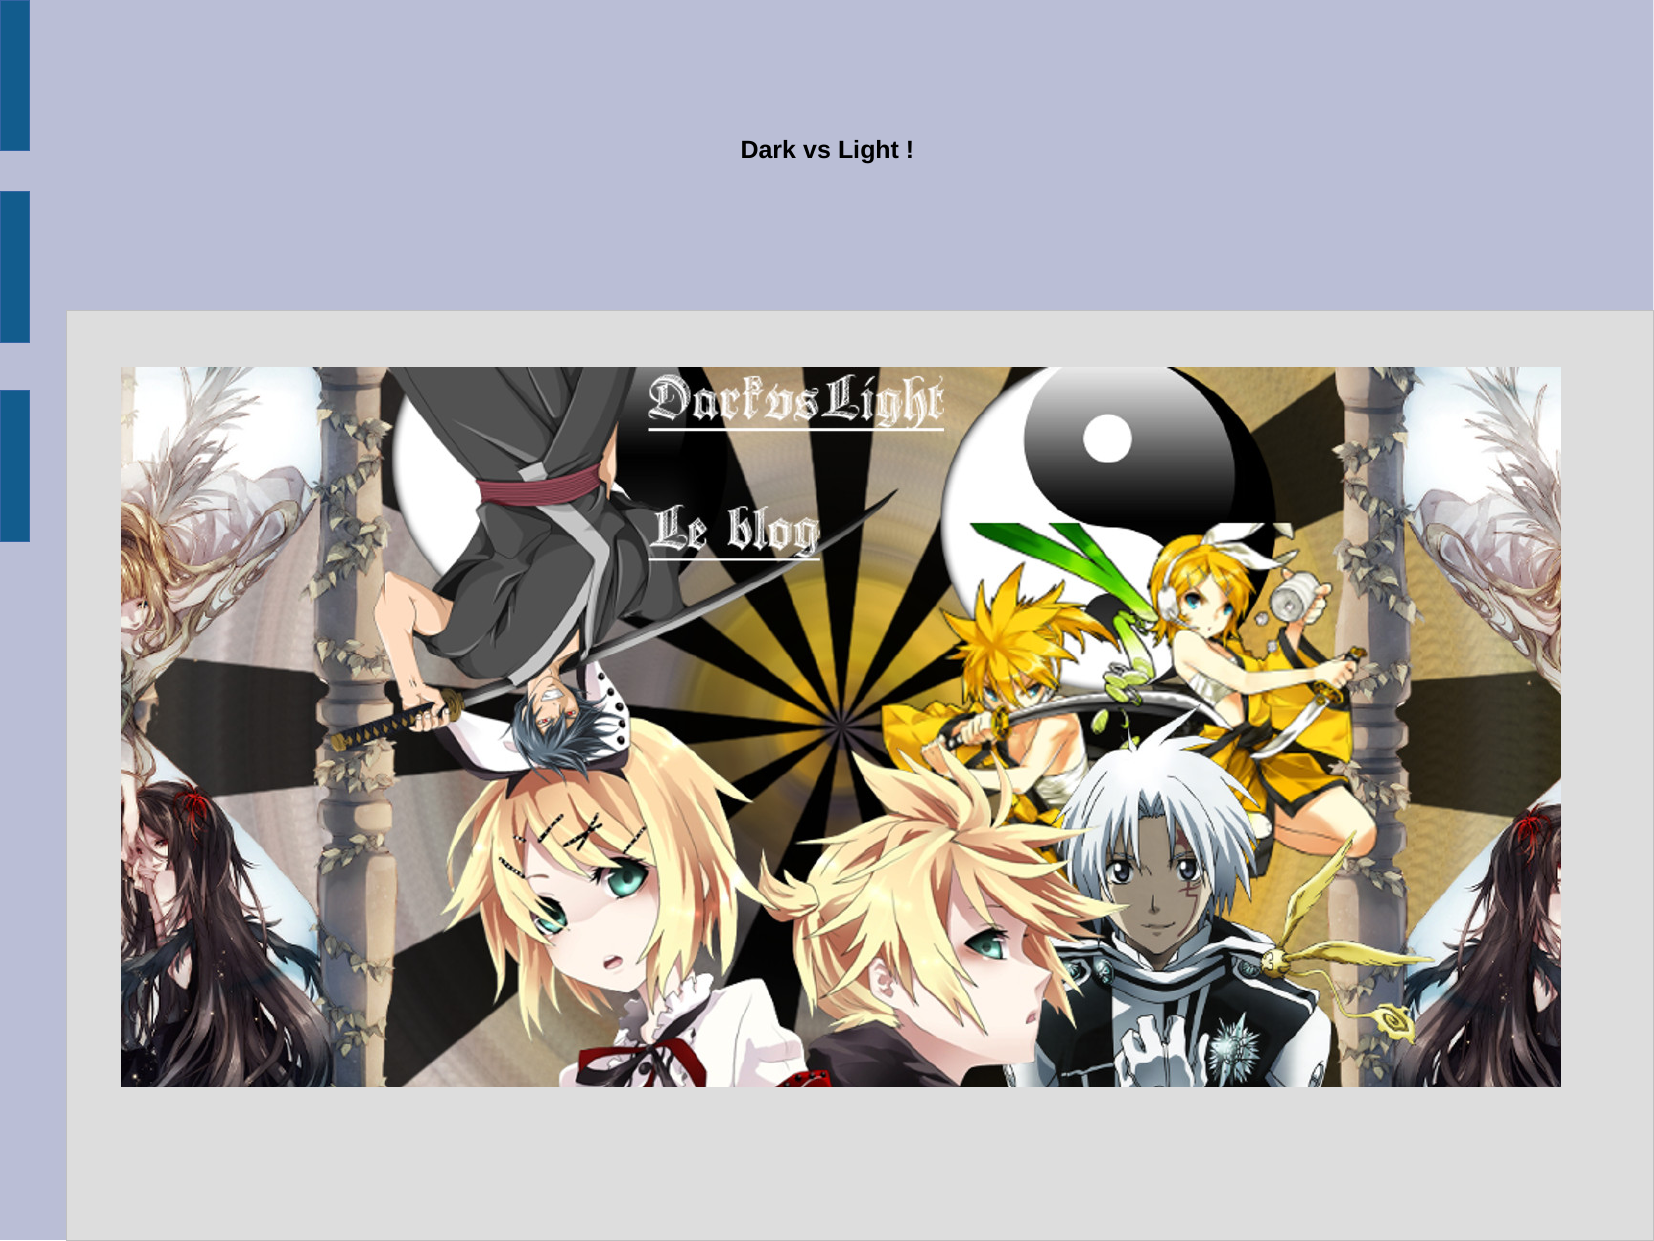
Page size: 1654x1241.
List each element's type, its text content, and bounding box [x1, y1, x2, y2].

title Dark vs Light ! [121, 46, 1534, 254]
picture [121, 367, 1561, 1087]
